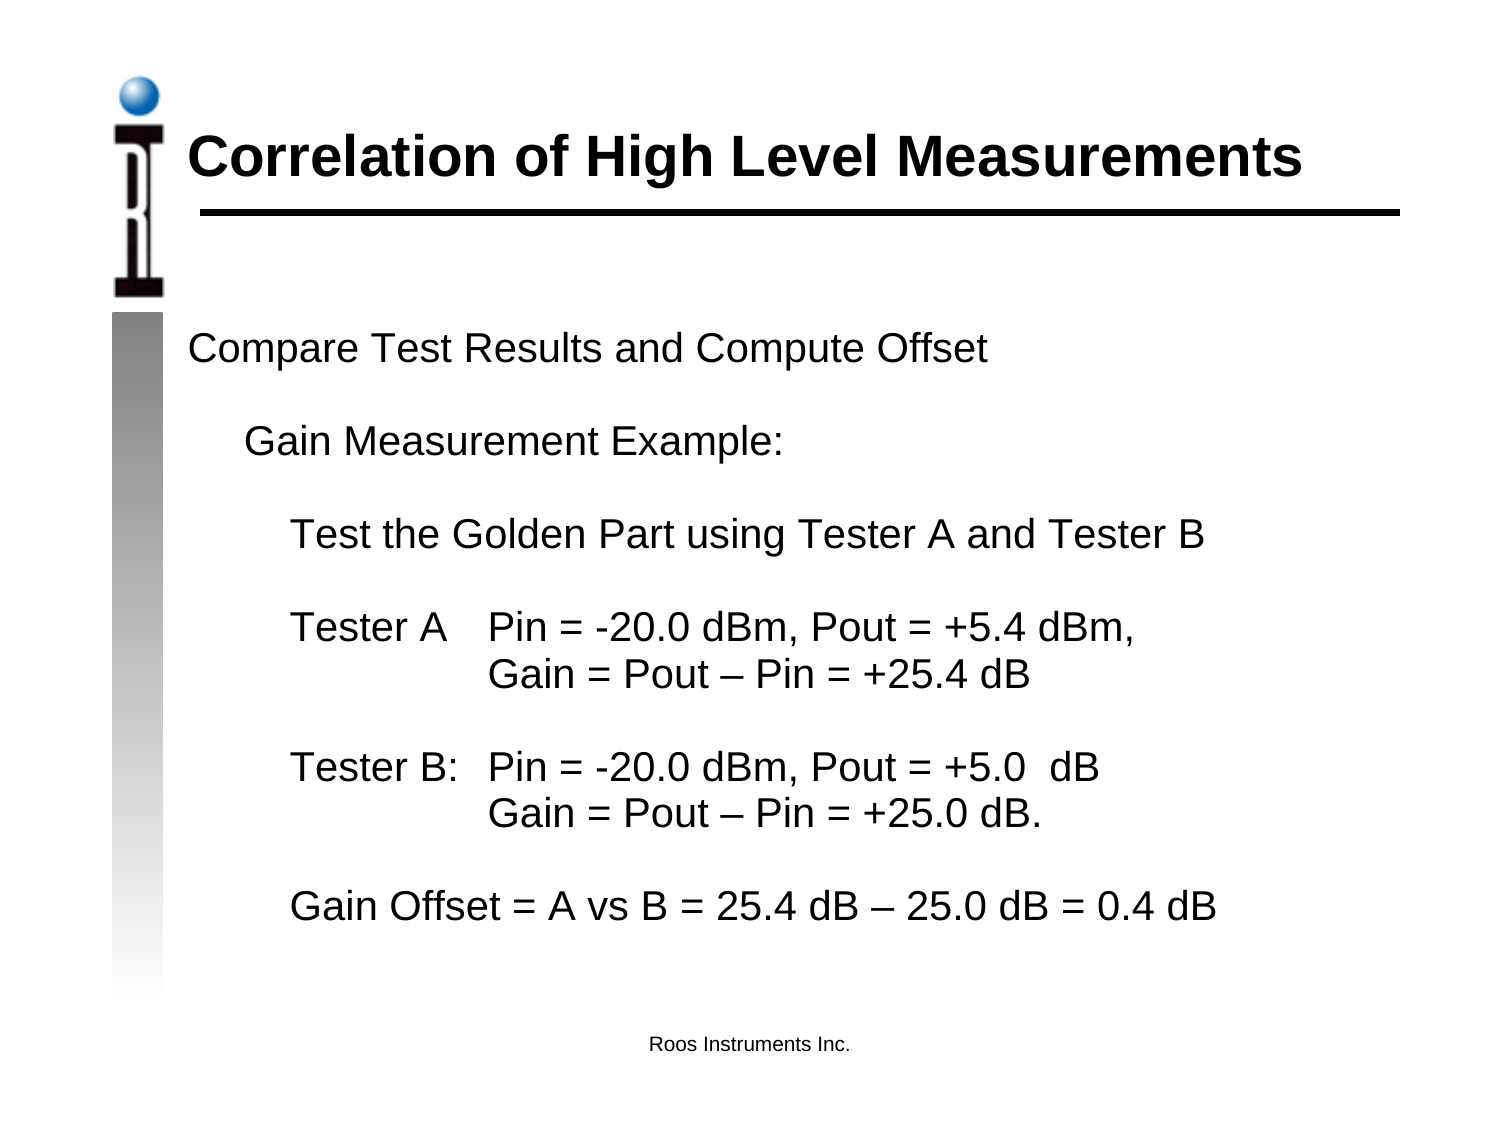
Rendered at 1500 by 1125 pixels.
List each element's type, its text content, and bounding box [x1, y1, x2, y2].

list Compare Test Results and Compute Offset Gain Measurement Example: Test the Golden Part using Tester A and Tester B Tester A Pin = -20.0 dBm, Pout = +5.4 dBm, Gain = Pout – Pin = +25.4 dB Tester B: Pin = -20.0 dBm, Pout = +5.0 dB Gain = Pout – Pin = +25.0 dB. Gain Offset = A vs B = 25.4 dB – 25.0 dB = 0.4 dB [187, 324, 1388, 1001]
title Correlation of High Level Measurements [187, 99, 1388, 213]
picture [112, 74, 167, 302]
